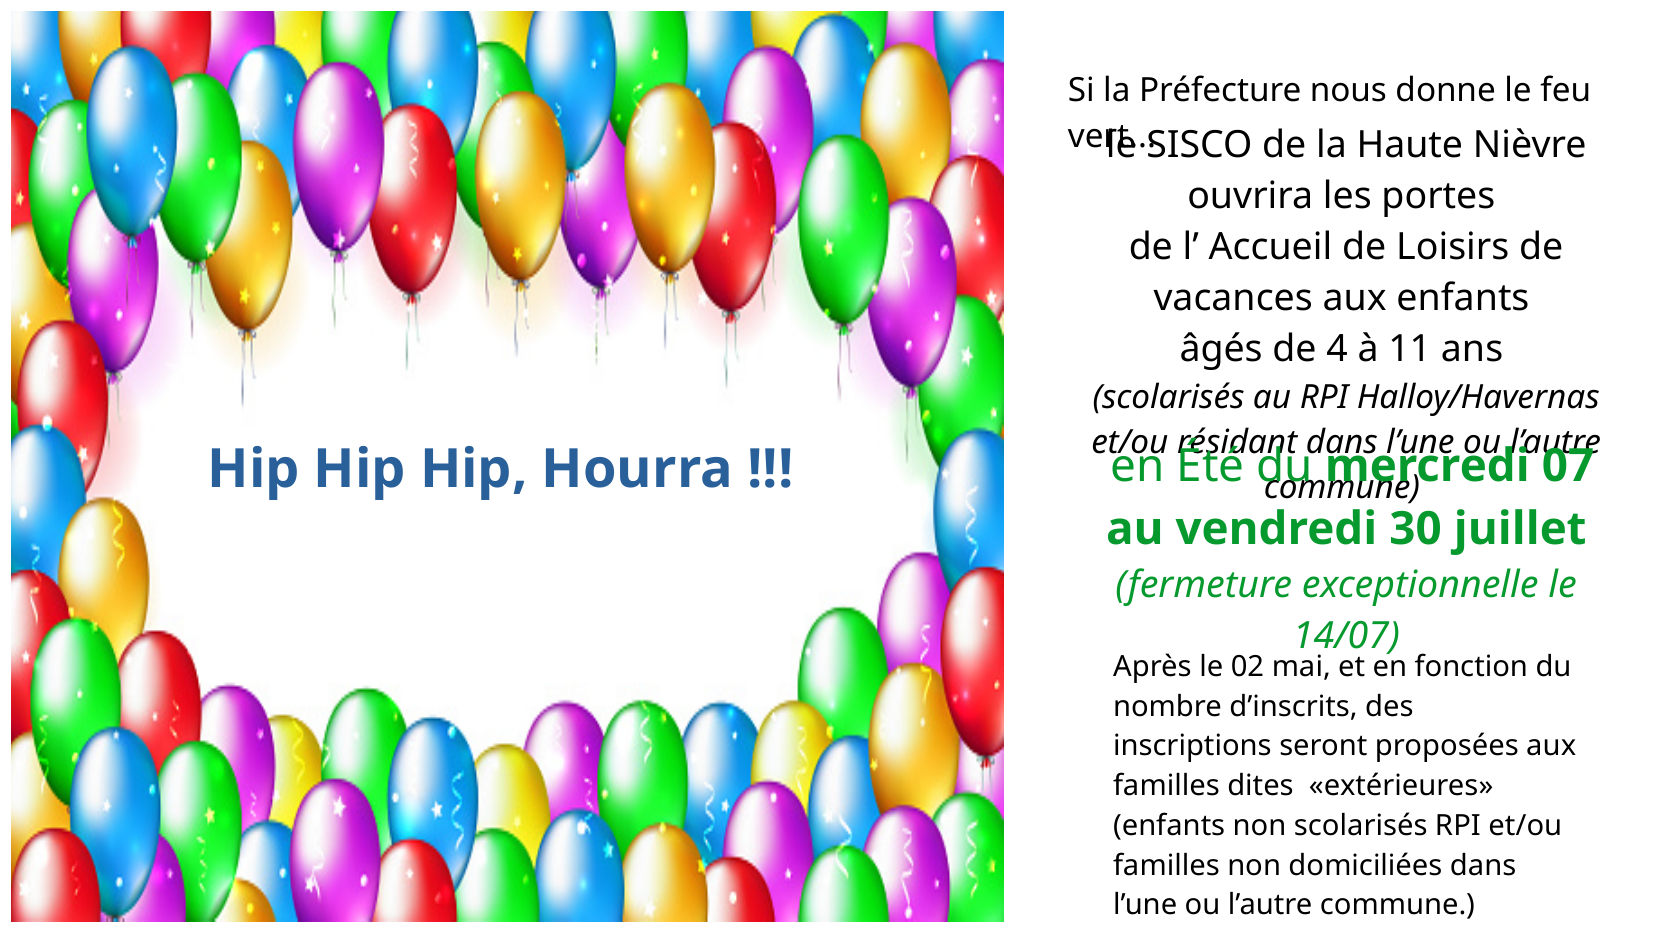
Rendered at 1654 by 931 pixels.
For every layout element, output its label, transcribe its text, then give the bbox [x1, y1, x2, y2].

text_box en Été du mercredi 07 au vendredi 30 juillet (fermeture exceptionnelle le 14/07) [1051, 425, 1642, 570]
text_box le SISCO de la Haute Nièvre ouvrira les portes de l’ Accueil de Loisirs de vacances aux enfants âgés de 4 à 11 ans (scolarisés au RPI Halloy/Havernas et/ou résidant dans l’une ou l’autre commune) [1062, 110, 1630, 413]
text_box Après le 02 mai, et en fonction du nombre d’inscrits, des inscriptions seront proposées aux familles dites «extérieures» (enfants non scolarisés RPI et/ou familles non domiciliées dans l’une ou l’autre commune.) [1098, 637, 1595, 829]
picture [11, 11, 1004, 922]
text_box Si la Préfecture nous donne le feu vert... [1053, 59, 1644, 108]
